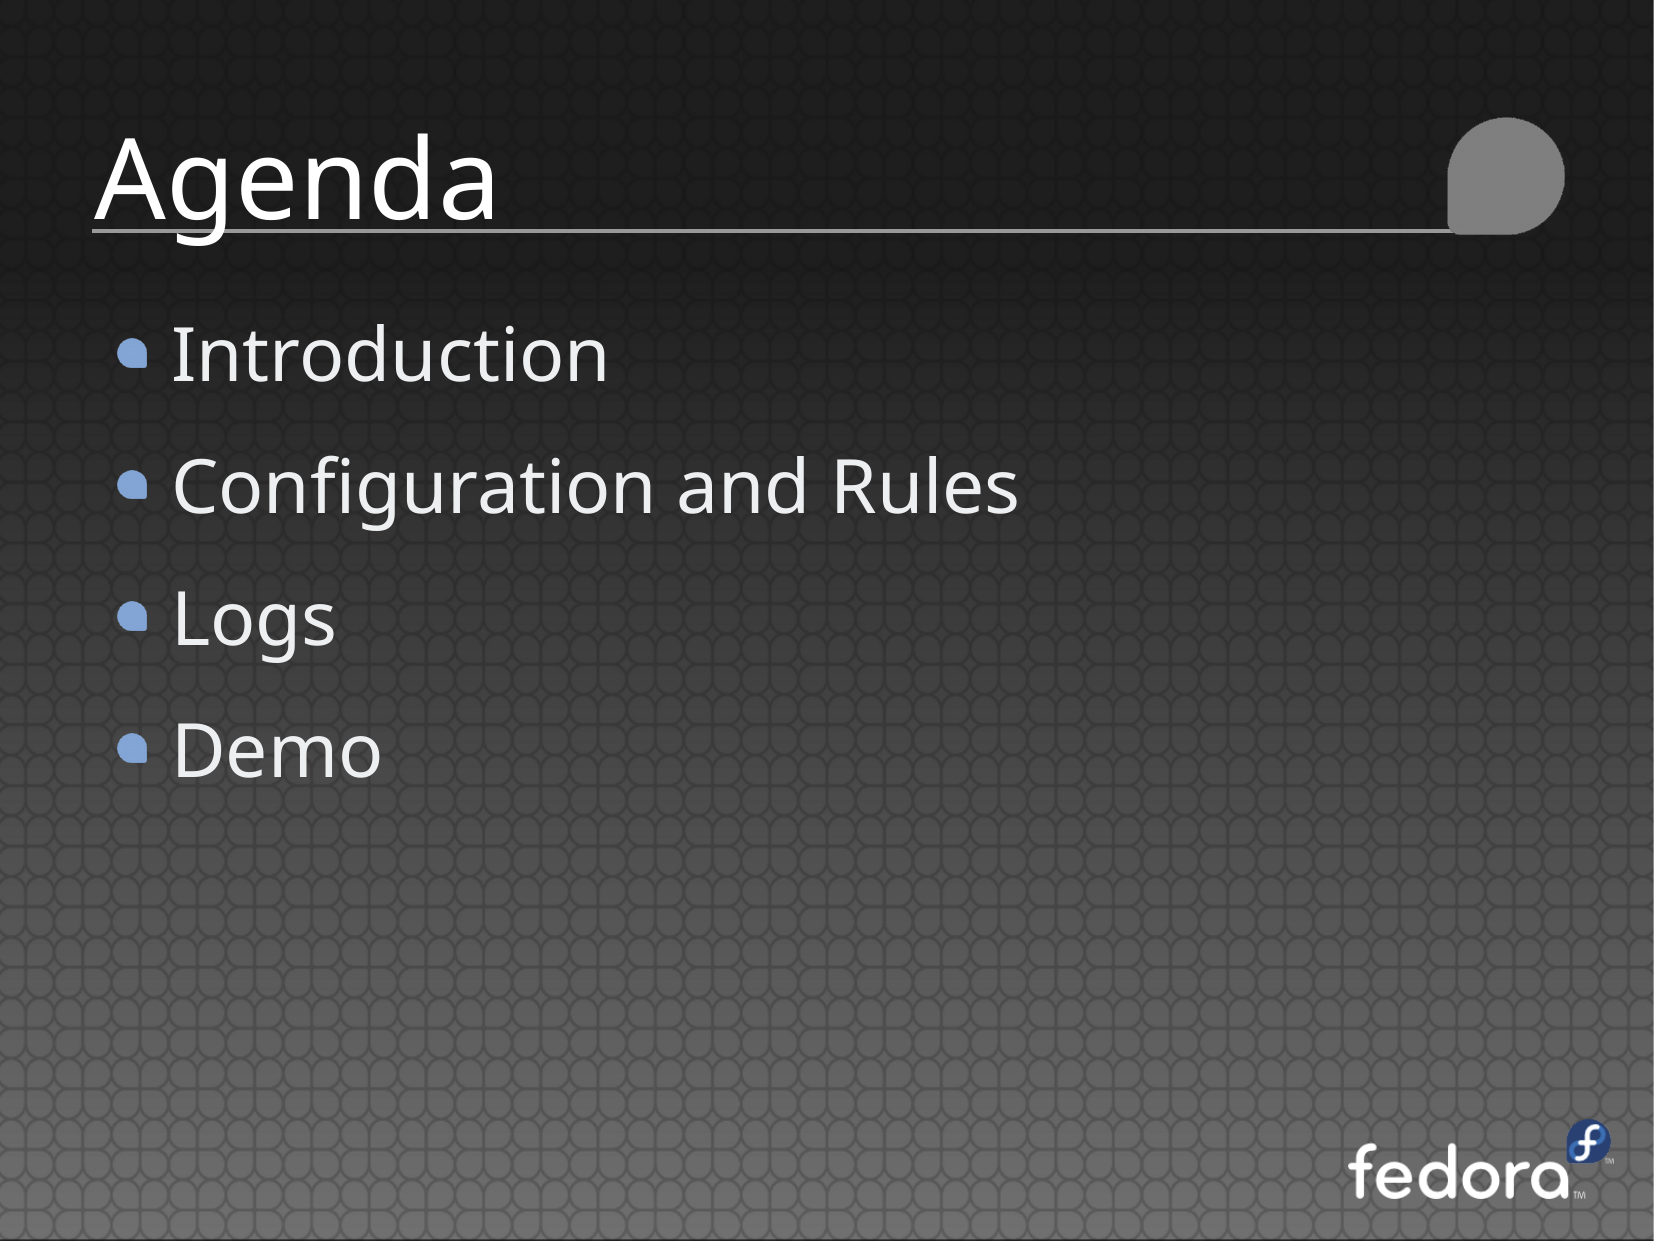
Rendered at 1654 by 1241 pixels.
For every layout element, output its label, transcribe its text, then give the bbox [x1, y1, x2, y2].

list Introduction Configuration and Rules Logs Demo [100, 301, 1488, 887]
title Agenda [94, 100, 1426, 251]
picture [0, 0, 1654, 1241]
